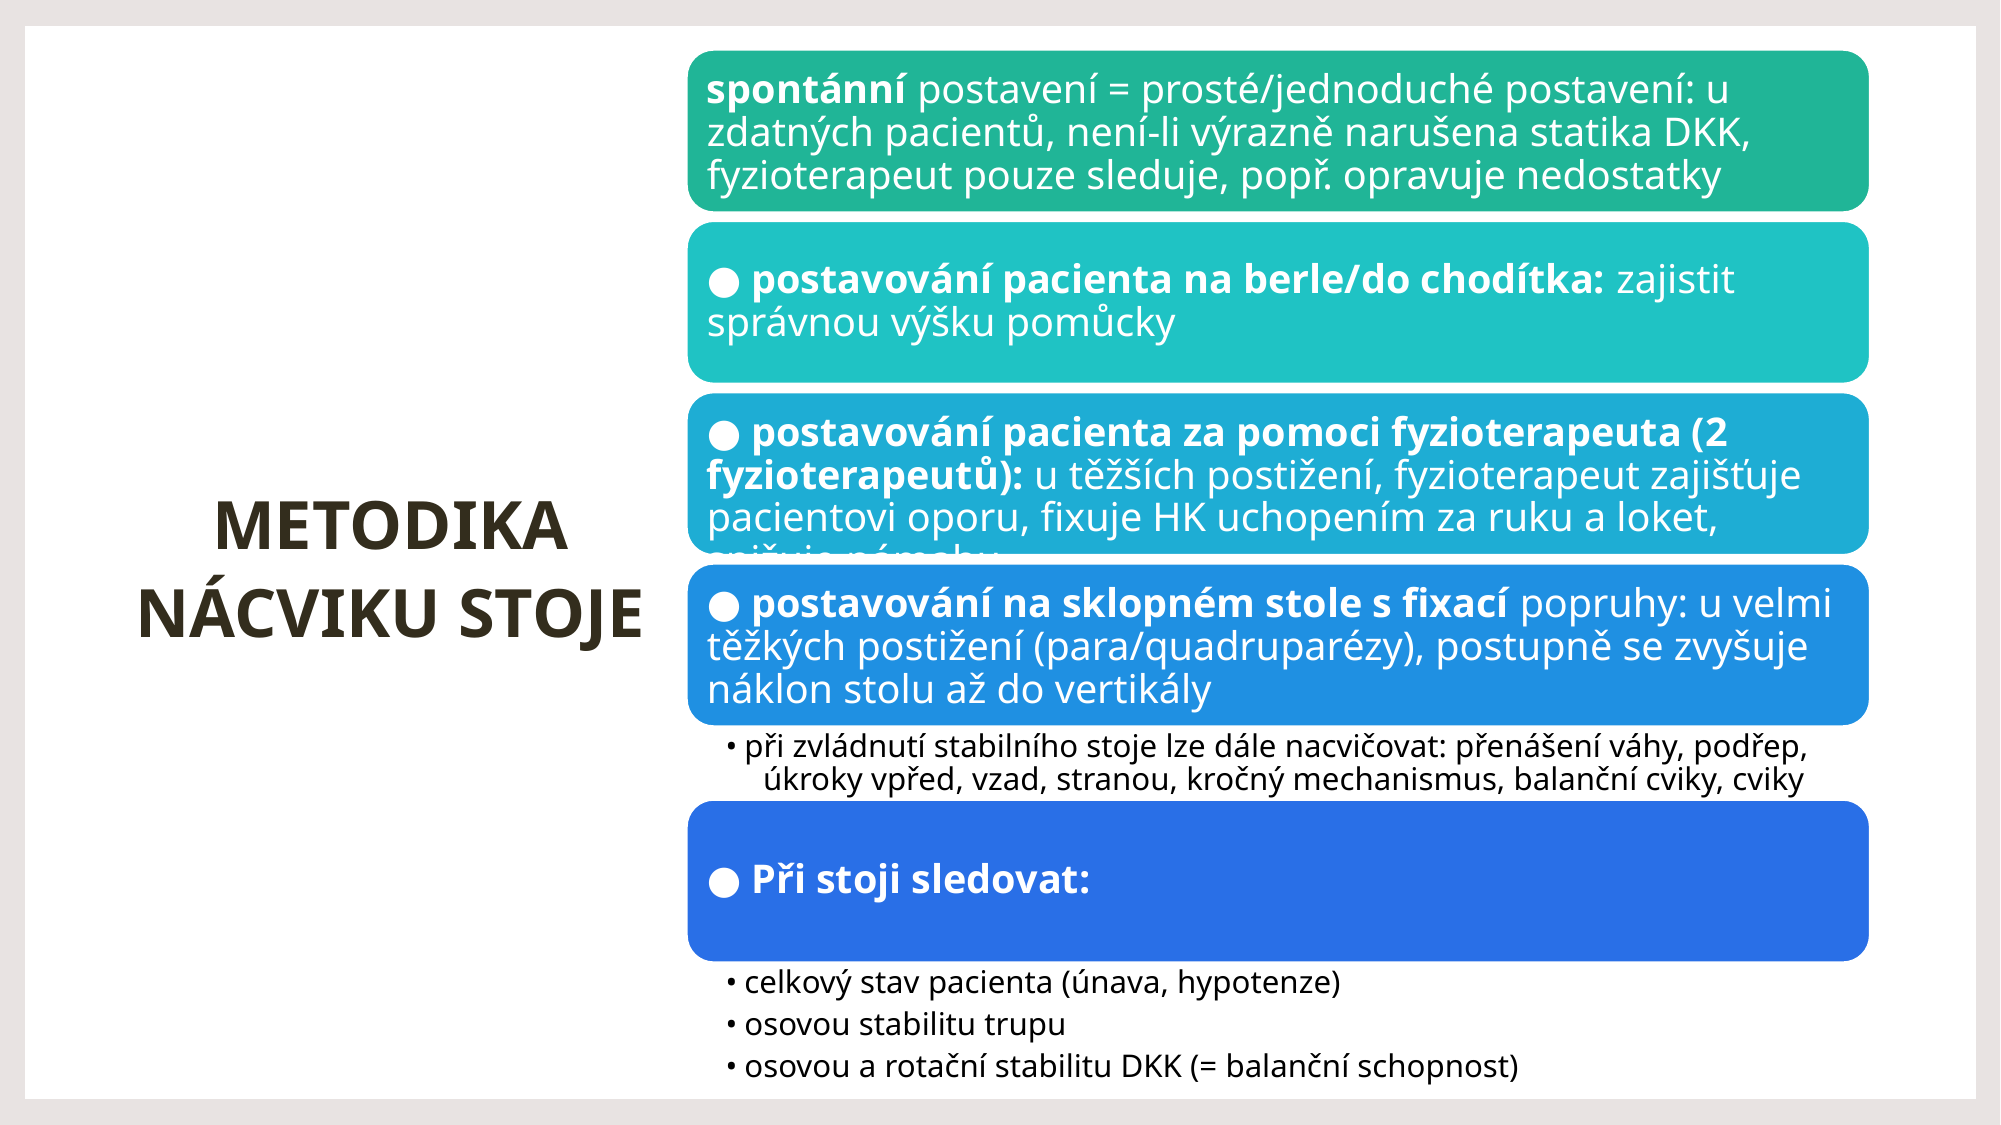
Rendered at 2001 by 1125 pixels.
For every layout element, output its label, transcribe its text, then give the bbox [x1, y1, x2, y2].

title METODIKA NÁCVIKU STOJE [59, 168, 722, 957]
text_box ● postavování na sklopném stole s fixací popruhy: u velmi těžkých postižení (para/quadruparézy), postupně se zvyšuje náklon stolu až do vertikály [686, 563, 1870, 726]
text_box při zvládnutí stabilního stoje lze dále nacvičovat: přenášení váhy, podřep, úkroky vpřed, vzad, stranou, kročný mechanismus, balanční cviky, cviky HKK, se zavřením očí [686, 726, 1870, 800]
text_box ● Při stoji sledovat: [686, 799, 1870, 962]
text_box spontánní postavení = prosté/jednoduché postavení: u zdatných pacientů, není-li výrazně narušena statika DKK, fyzioterapeut pouze sleduje, popř. opravuje nedostatky [686, 49, 1870, 213]
text_box ● postavování pacienta na berle/do chodítka: zajistit správnou výšku pomůcky [686, 220, 1870, 384]
text_box celkový stav pacienta (únava, hypotenze) osovou stabilitu trupu osovou a rotační stabilitu DKK (= balanční schopnost) [686, 962, 1870, 1078]
text_box ● postavování pacienta za pomoci fyzioterapeuta (2 fyzioterapeutů): u těžších postižení, fyzioterapeut zajišťuje pacientovi oporu, fixuje HK uchopením za ruku a loket, snižuje námahu [686, 392, 1870, 555]
text_box [0, 0, 2000, 1125]
